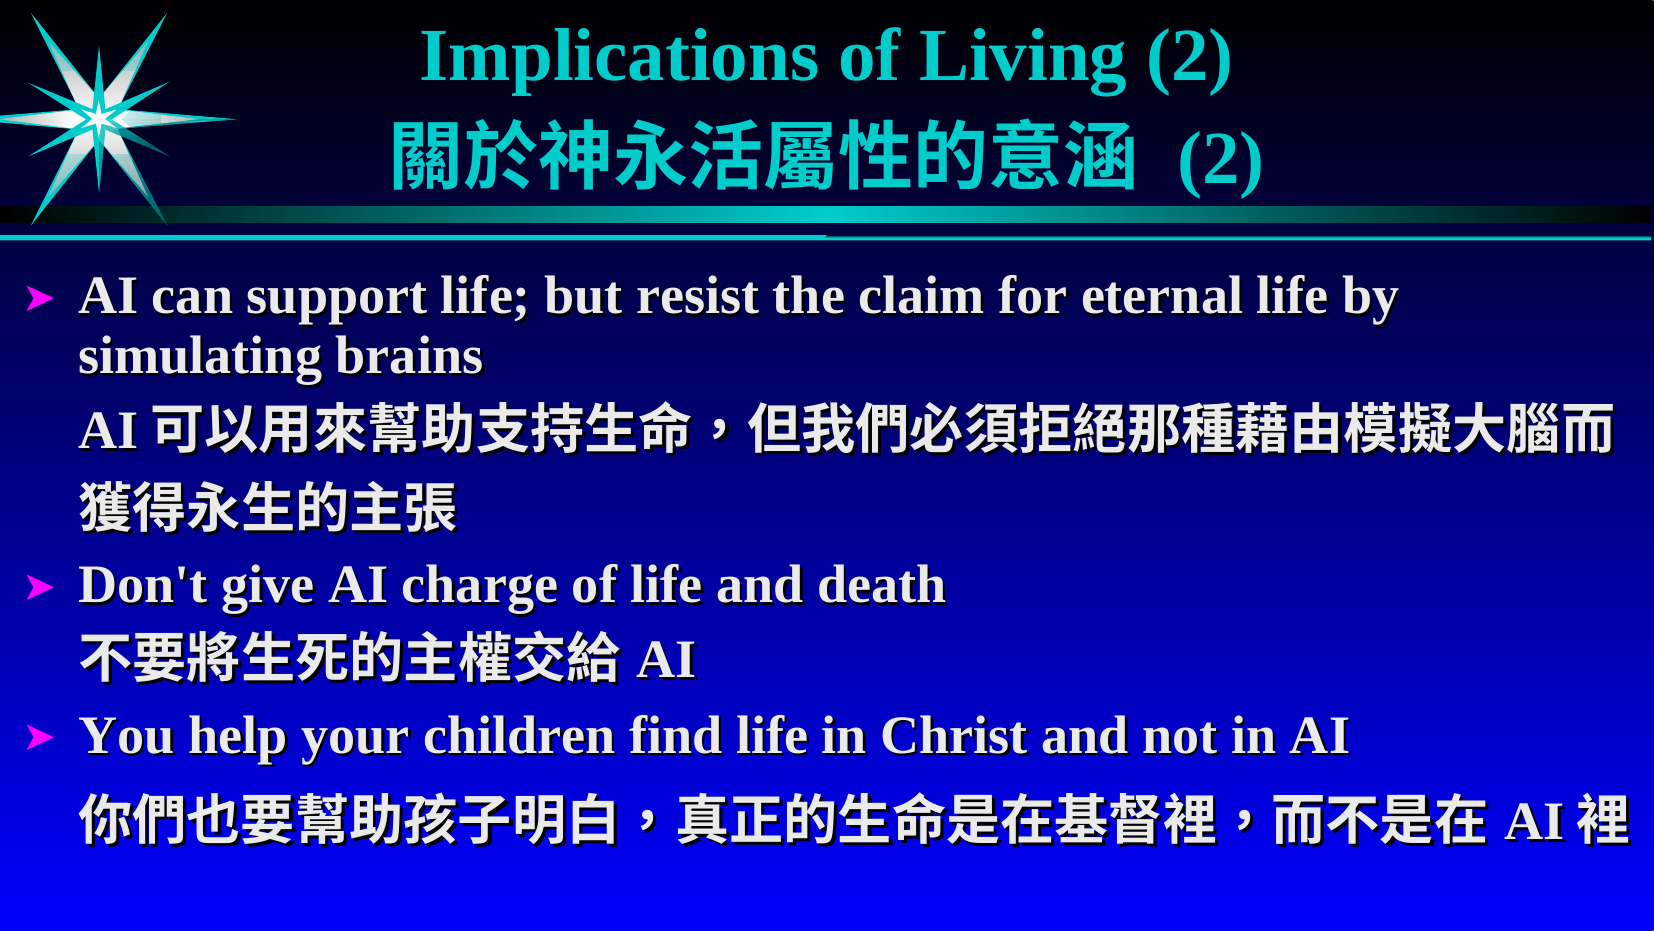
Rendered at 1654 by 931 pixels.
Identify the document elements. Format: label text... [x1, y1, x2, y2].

list AI can support life; but resist the claim for eternal life by simulating brains AI可以用來幫助支持生命，但我們必須拒絕那種藉由模擬大腦而獲得永生的主張 Don't give AI charge of life and death 不要將生死的主權交給AI You help your children find life in Christ and not in AI 你們也要幫助孩子明白，真正的生命是在基督裡，而不是在AI裡 [22, 265, 1632, 902]
title Implications of Living (2) 關於神永活屬性的意涵 (2) [124, 13, 1530, 205]
